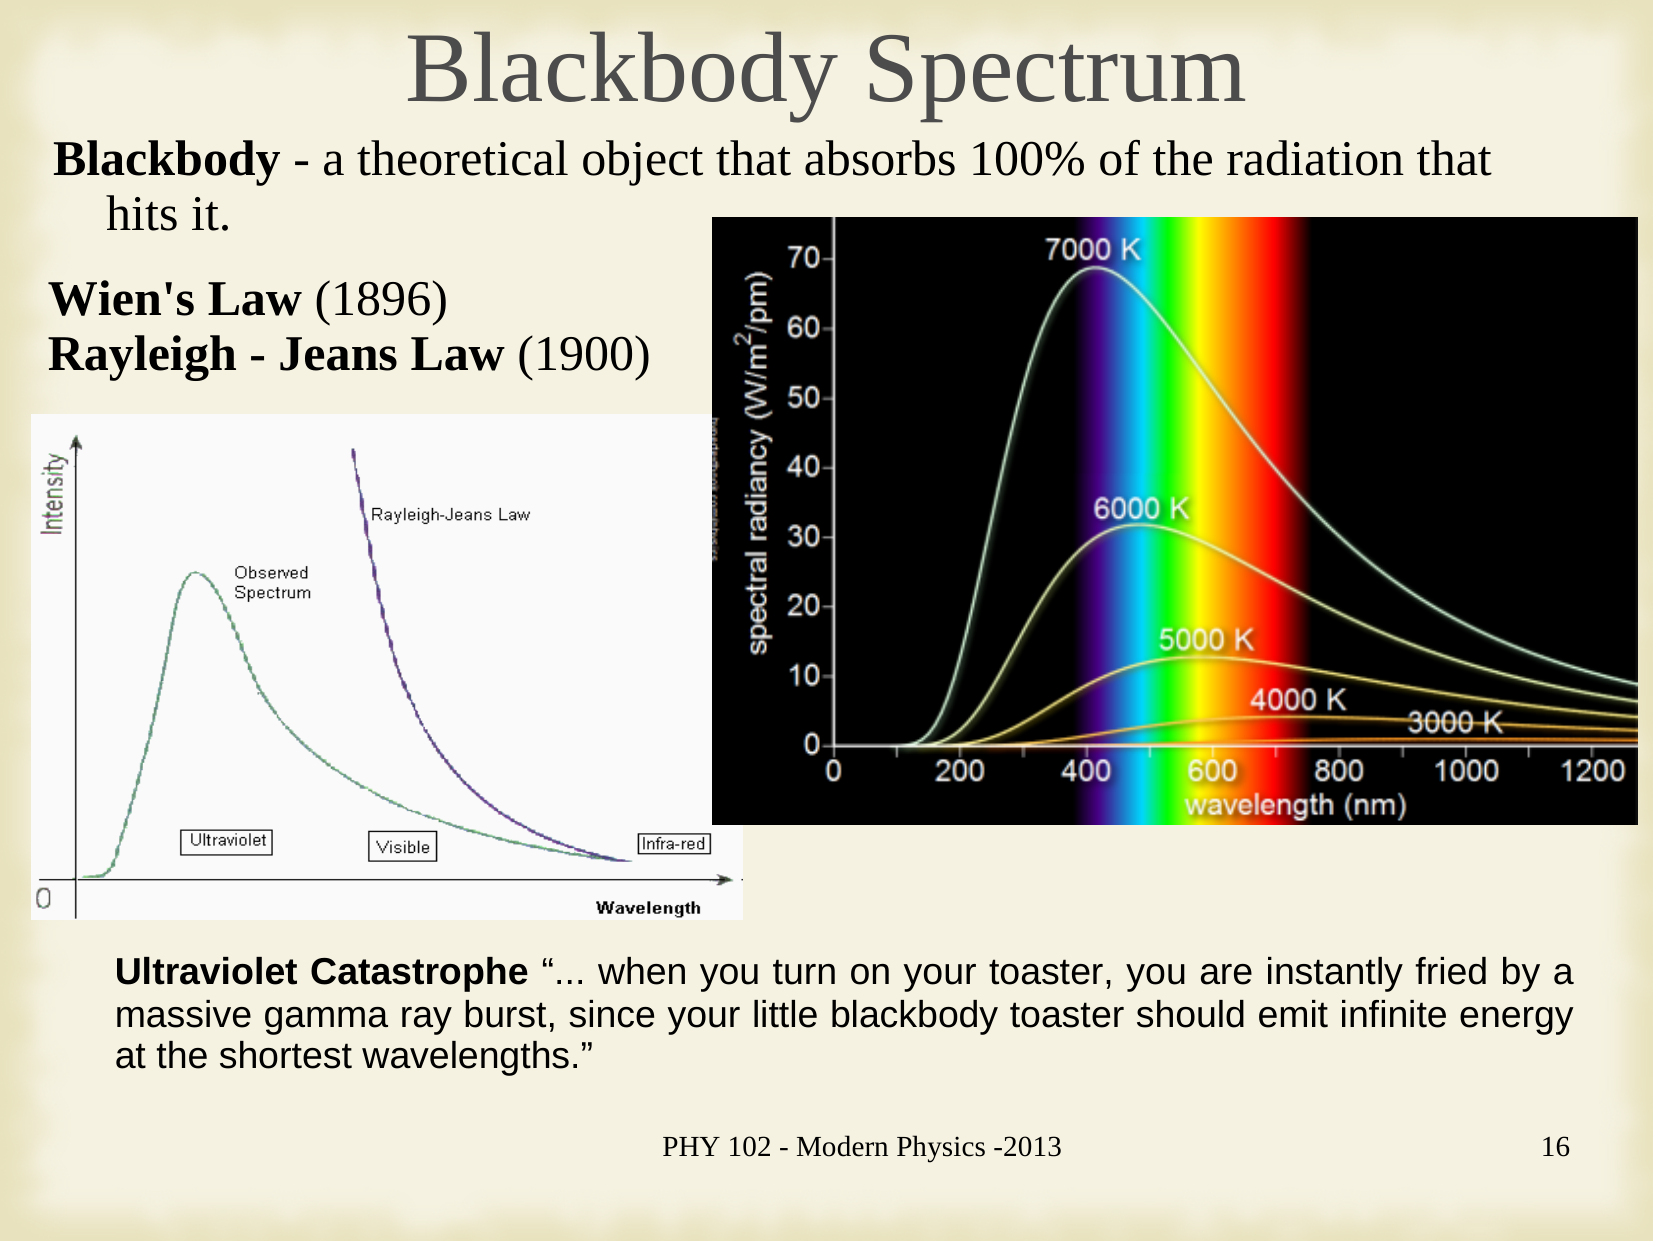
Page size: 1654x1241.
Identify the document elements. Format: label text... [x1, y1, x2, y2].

list Blackbody - a theoretical object that absorbs 100% of the radiation that hits it. Wien's Law (1896) Rayleigh - Jeans Law (1900) [35, 130, 1538, 482]
text_box Ultraviolet Catastrophe “... when you turn on your toaster, you are instantly fried by a massive gamma ray burst, since your little blackbody toaster should emit infinite energy at the shortest wavelengths.” [99, 943, 1589, 1086]
title Blackbody Spectrum [82, 0, 1571, 172]
picture [0, 0, 1653, 1241]
